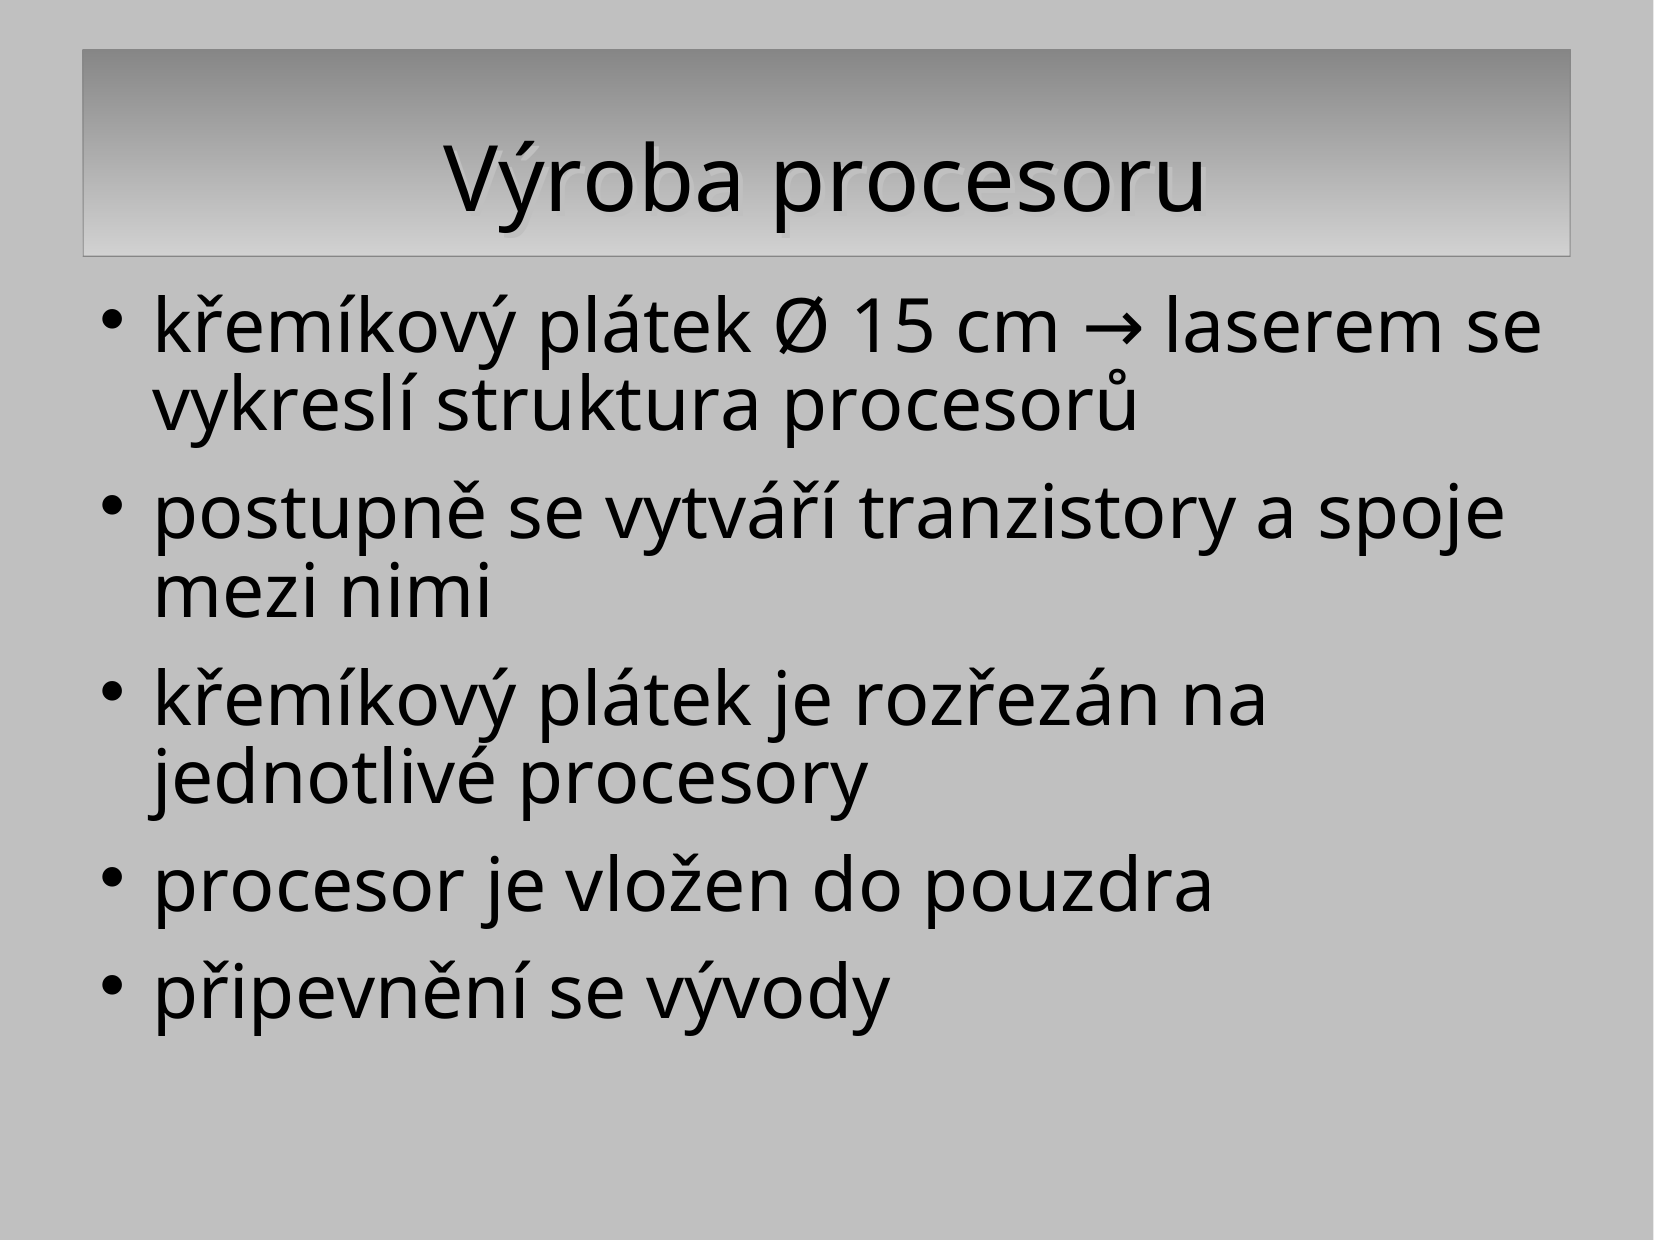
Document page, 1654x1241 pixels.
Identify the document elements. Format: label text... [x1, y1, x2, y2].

title Výroba procesoru [82, 49, 1571, 257]
list křemíkový plátek Ø 15 cm → laserem se vykreslí struktura procesorů postupně se vytváří tranzistory a spoje mezi nimi křemíkový plátek je rozřezán na jednotlivé procesory procesor je vložen do pouzdra připevnění se vývody [82, 290, 1571, 1109]
